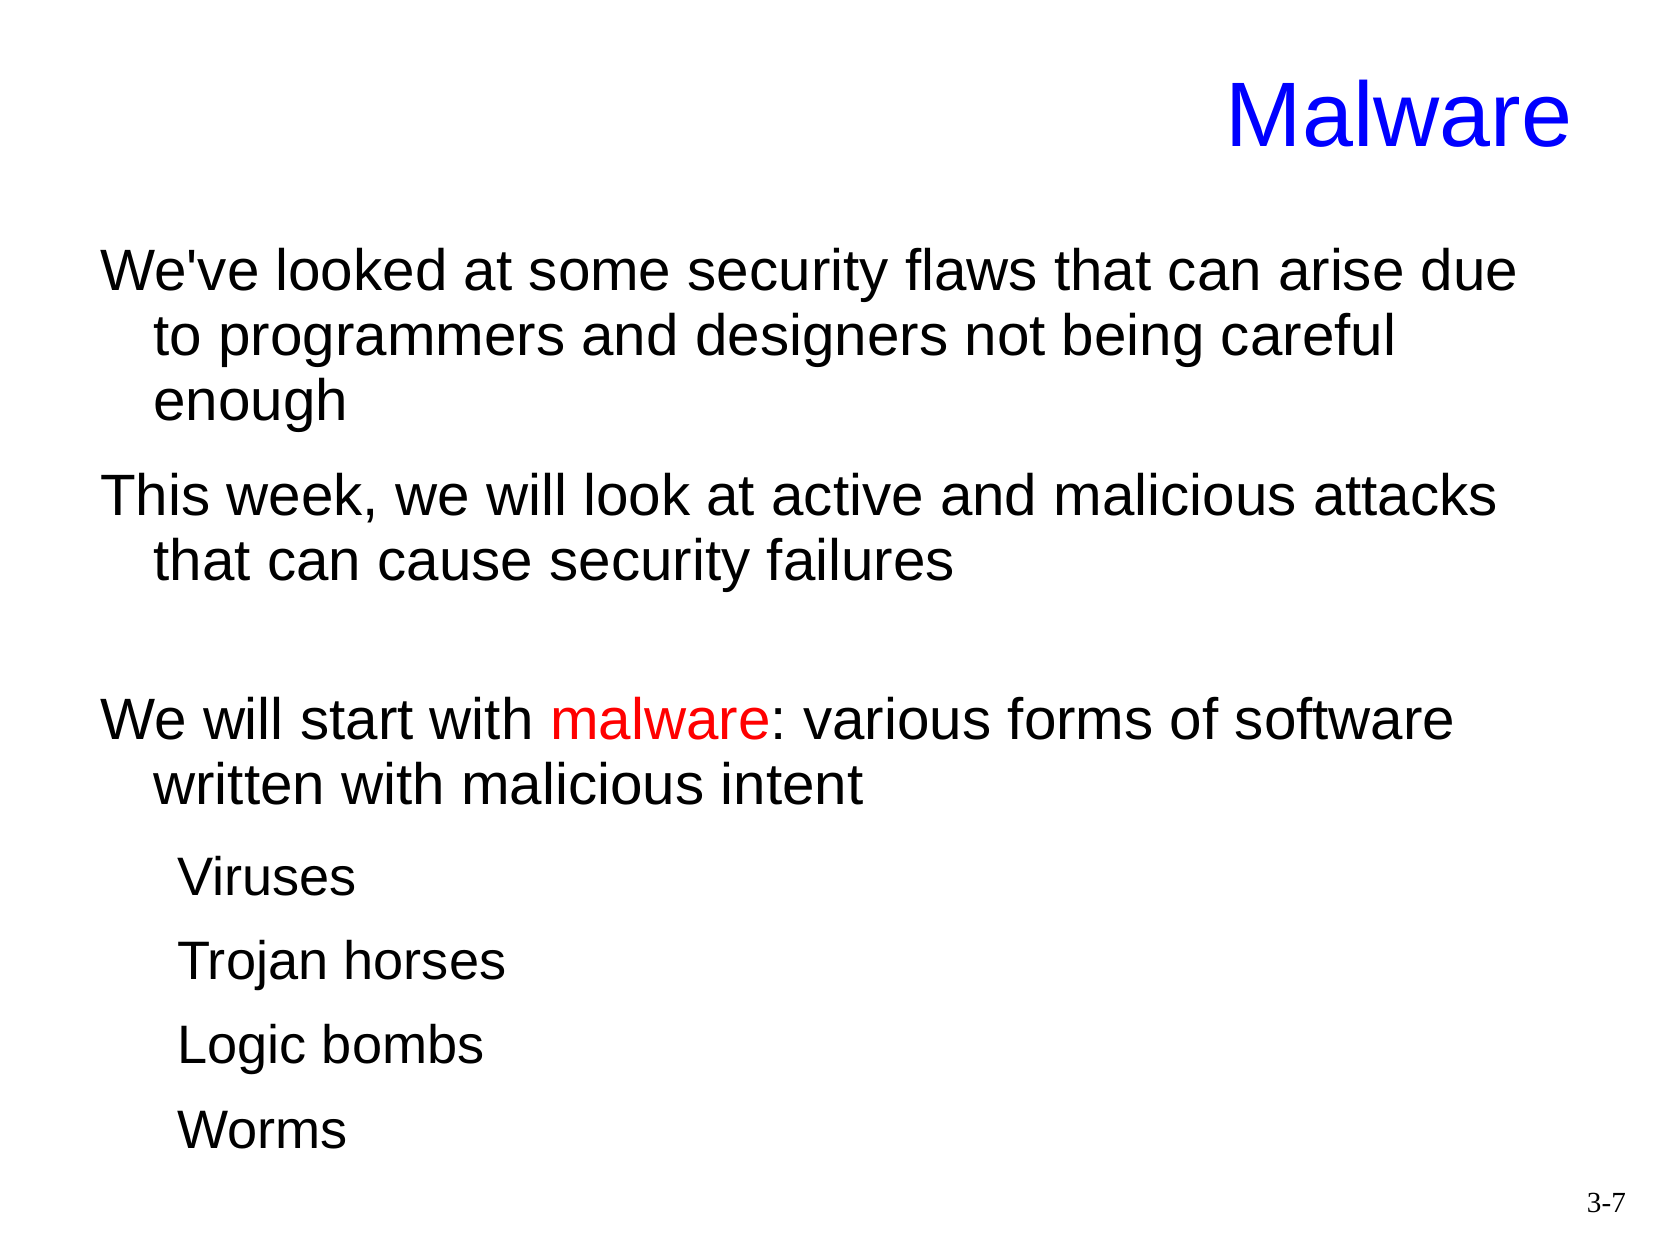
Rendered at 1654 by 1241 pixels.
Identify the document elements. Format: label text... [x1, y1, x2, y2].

list We've looked at some security flaws that can arise due to programmers and designers not being careful enough This week, we will look at active and malicious attacks that can cause security failures We will start with malware: various forms of software written with malicious intent Viruses Trojan horses Logic bombs Worms [82, 237, 1571, 1160]
title Malware [84, 18, 1573, 211]
